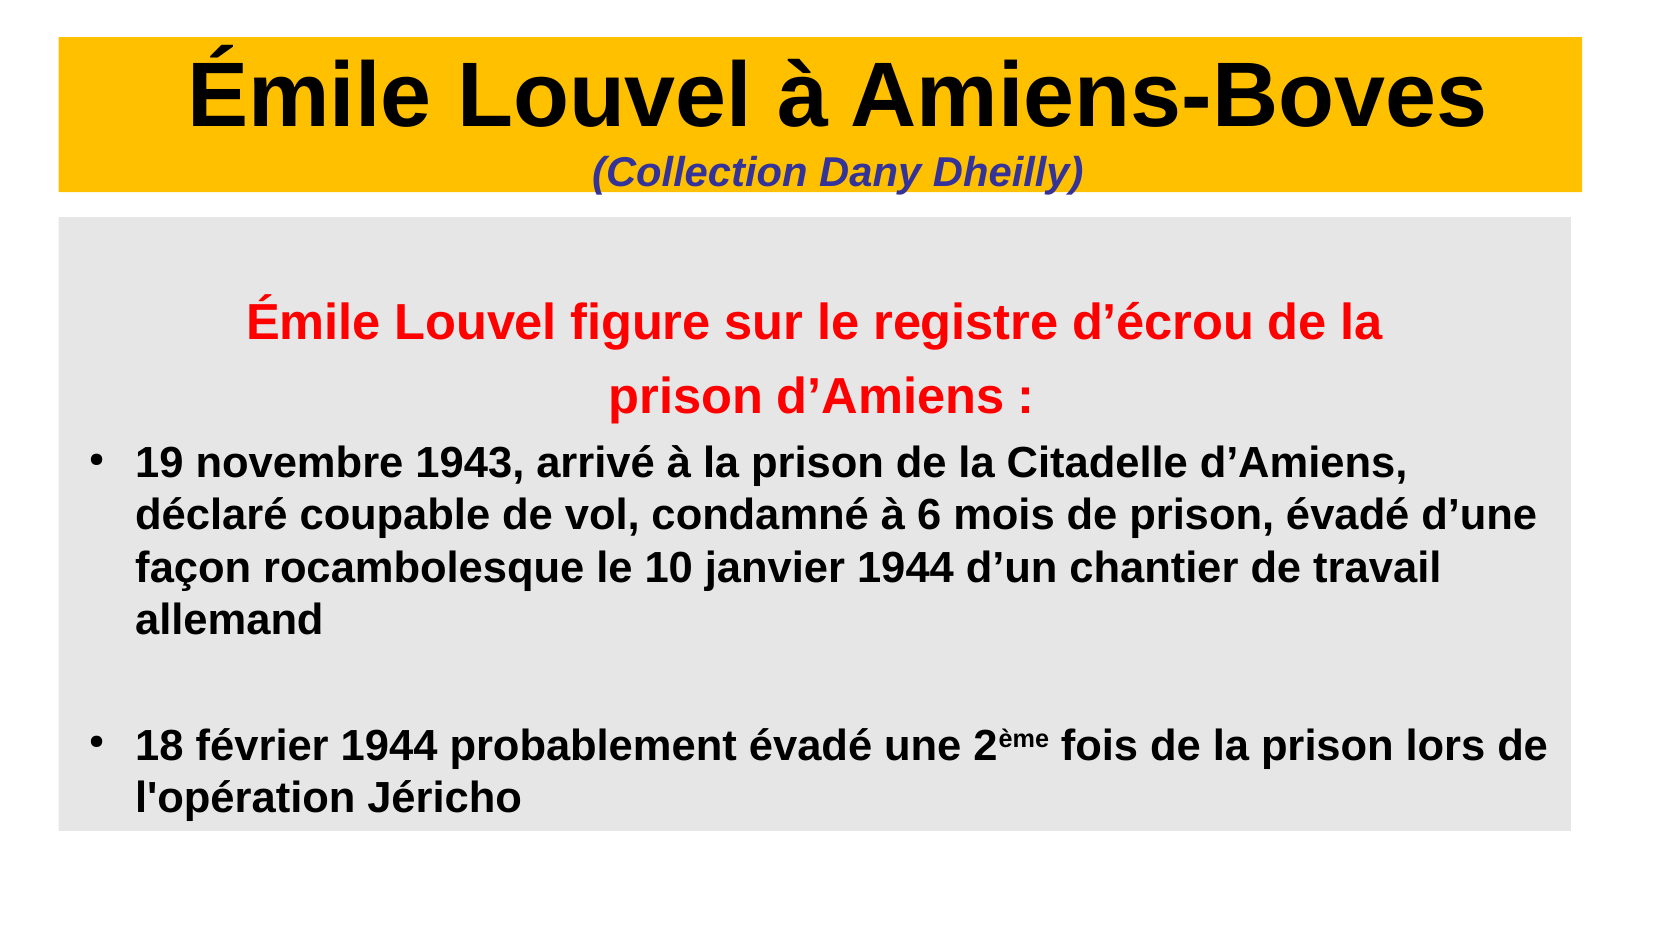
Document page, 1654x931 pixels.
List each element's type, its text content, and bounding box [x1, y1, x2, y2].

list Émile Louvel figure sur le registre d’écrou de la prison d’Amiens : 19 novembre 1943, arrivé à la prison de la Citadelle d’Amiens, déclaré coupable de vol, condamné à 6 mois de prison, évadé d’une façon rocambolesque le 10 janvier 1944 d’un chantier de travail allemand 18 février 1944 probablement évadé une 2ème fois de la prison lors de l'opération Jéricho [58, 217, 1571, 831]
title Émile Louvel à Amiens-Boves (Collection Dany Dheilly) [58, 37, 1583, 193]
